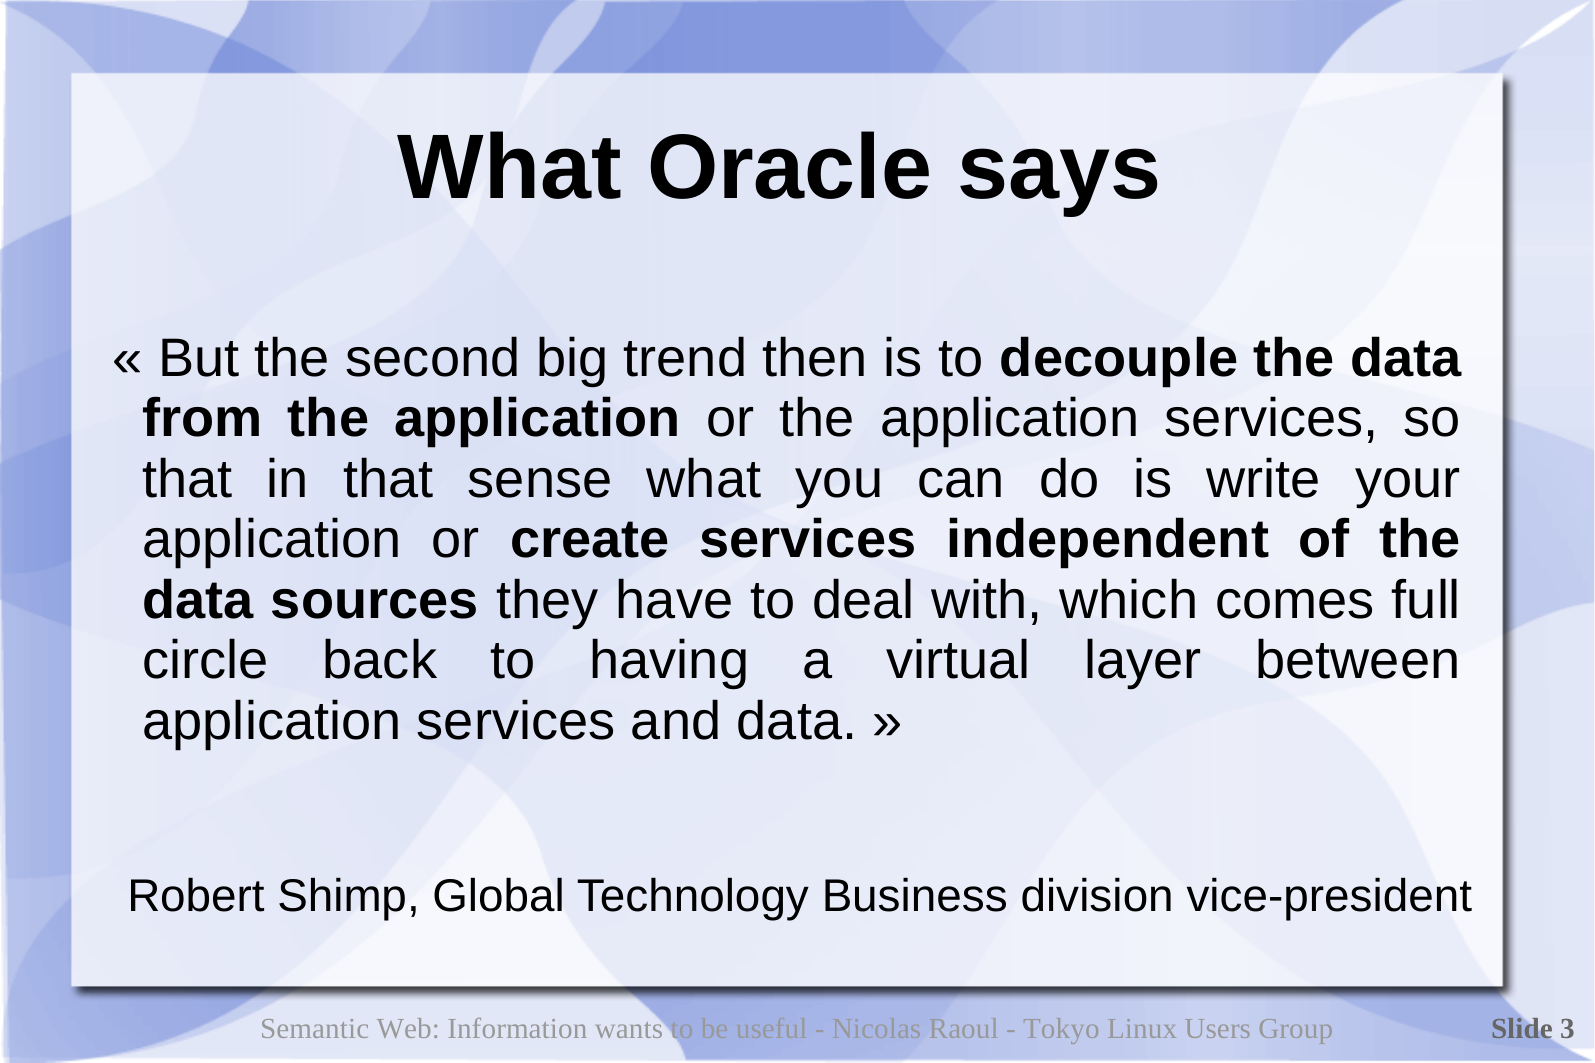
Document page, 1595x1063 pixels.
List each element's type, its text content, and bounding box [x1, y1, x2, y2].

text_box Robert Shimp, Global Technology Business division vice-president [112, 862, 1501, 938]
picture [0, 0, 1595, 1063]
title What Oracle says [79, 85, 1481, 248]
subtitle « But the second big trend then is to decouple the data from the application or the application services, so that in that sense what you can do is write your application or create services independent of the data sources they have to deal with, which comes full circle back to having a virtual layer between application services and data. » [112, 275, 1463, 862]
